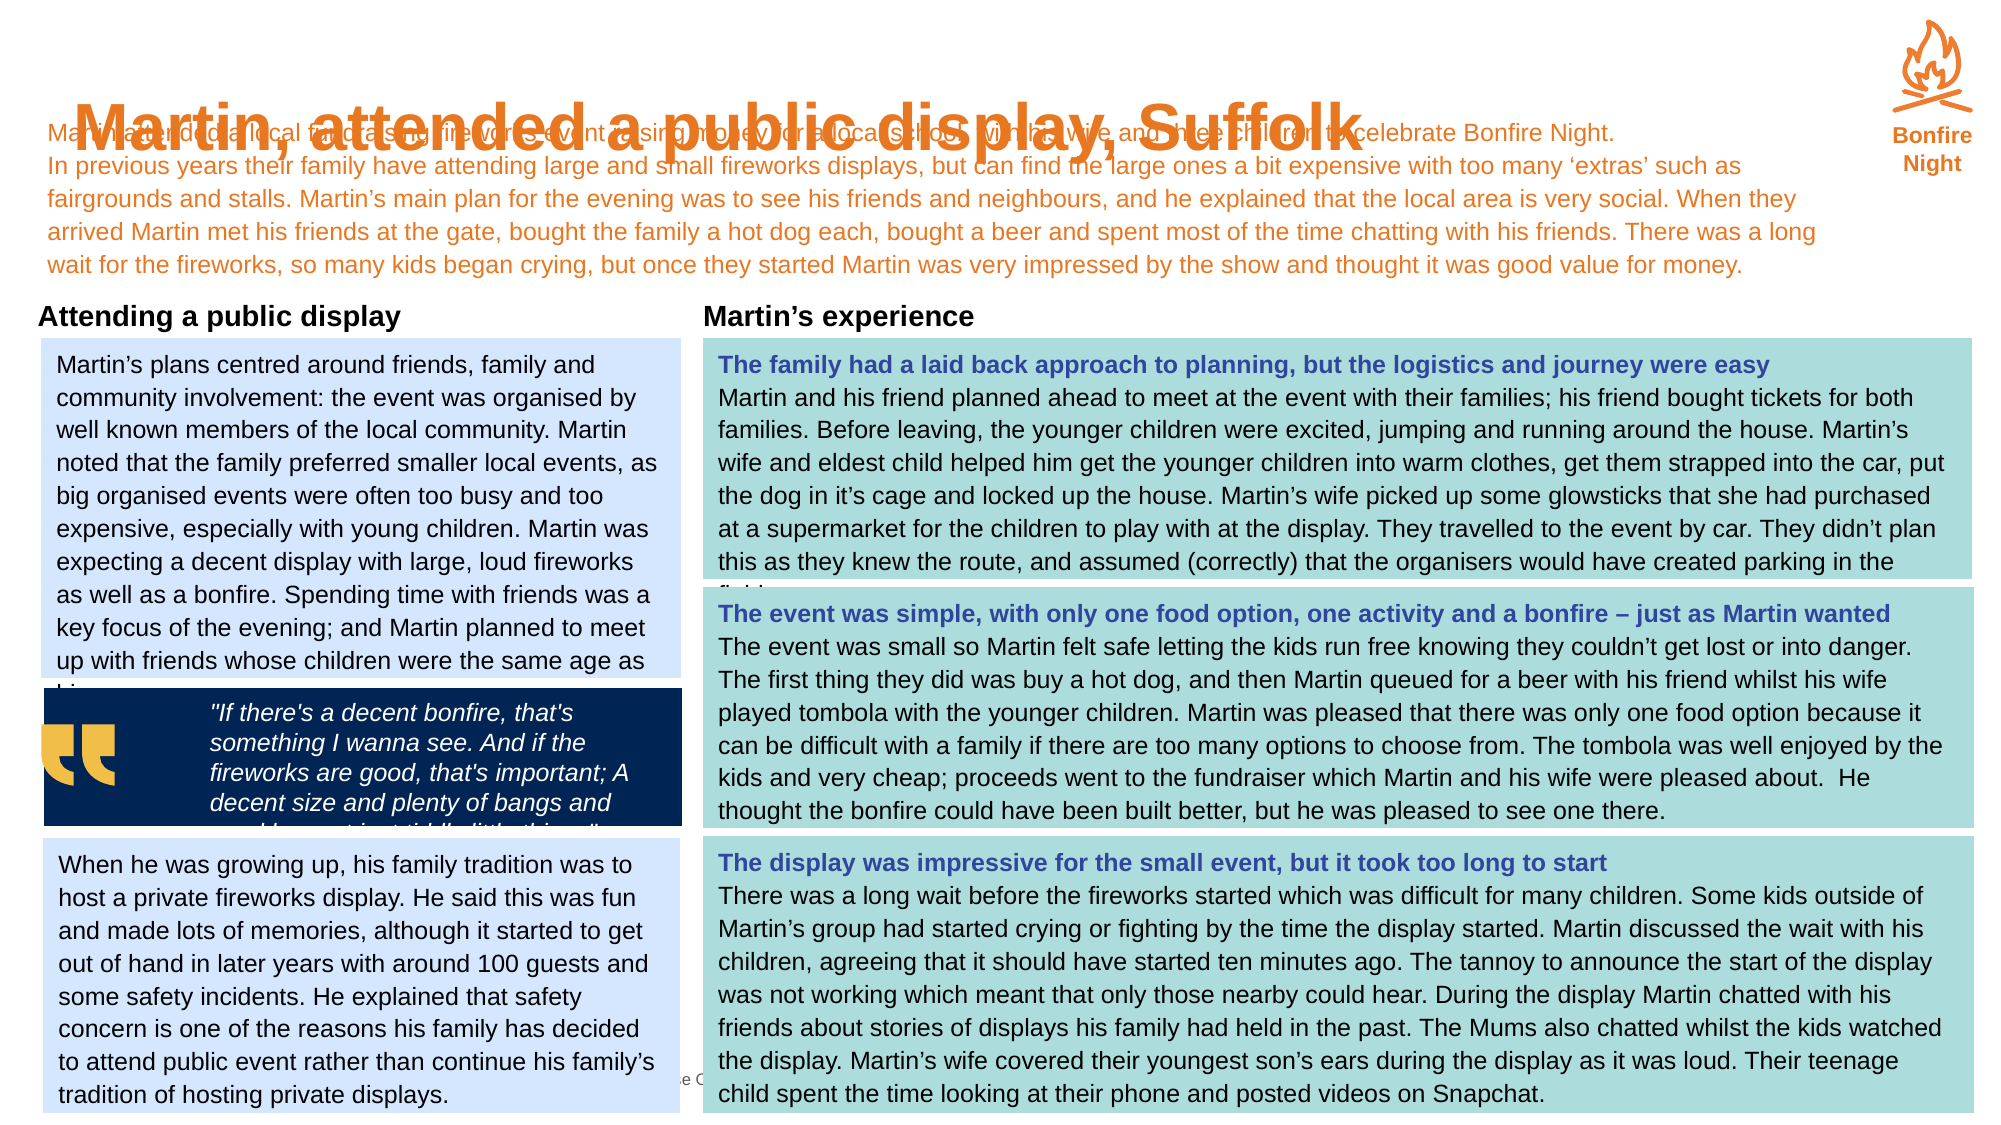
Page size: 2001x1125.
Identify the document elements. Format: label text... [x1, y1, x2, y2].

text_box Martin’s experience [703, 294, 1572, 331]
text_box The family had a laid back approach to planning, but the logistics and journey were easy Martin and his friend planned ahead to meet at the event with their families; his friend bought tickets for both families. Before leaving, the younger children were excited, jumping and running around the house. Martin’s wife and eldest child helped him get the younger children into warm clothes, get them strapped into the car, put the dog in it’s cage and locked up the house. Martin’s wife picked up some glowsticks that she had purchased at a supermarket for the children to play with at the display. They travelled to the event by car. They didn’t plan this as they knew the route, and assumed (correctly) that the organisers would have created parking in the fields. [703, 338, 1972, 579]
text_box The display was impressive for the small event, but it took too long to start There was a long wait before the fireworks started which was difficult for many children. Some kids outside of Martin’s group had started crying or fighting by the time the display started. Martin discussed the wait with his children, agreeing that it should have started ten minutes ago. The tannoy to announce the start of the display was not working which meant that only those nearby could hear. During the display Martin chatted with his friends about stories of displays his family had held in the past. The Mums also chatted whilst the kids watched the display. Martin’s wife covered their youngest son’s ears during the display as it was loud. Their teenage child spent the time looking at their phone and posted videos on Snapchat. [703, 836, 1974, 1113]
text_box [1892, 88, 1973, 113]
text_box Martin attended a local fundraising fireworks event raising money for a local school, with his wife and three children to celebrate Bonfire Night. In previous years their family have attending large and small fireworks displays, but can find the large ones a bit expensive with too many ‘extras’ such as fairgrounds and stalls. Martin’s main plan for the evening was to see his friends and neighbours, and he explained that the local area is very social. When they arrived Martin met his friends at the gate, bought the family a hot dog each, bought a beer and spent most of the time chatting with his friends. There was a long wait for the fireworks, so many kids began crying, but once they started Martin was very impressed by the show and thought it was good value for money. [33, 106, 1874, 291]
text_box The event was simple, with only one food option, one activity and a bonfire – just as Martin wanted The event was small so Martin felt safe letting the kids run free knowing they couldn’t get lost or into danger. The first thing they did was buy a hot dog, and then Martin queued for a beer with his friend whilst his wife played tombola with the younger children. Martin was pleased that there was only one food option because it can be difficult with a family if there are too many options to choose from. The tombola was well enjoyed by the kids and very cheap; proceeds went to the fundraiser which Martin and his wife were pleased about. He thought the bonfire could have been built better, but he was pleased to see one there. [703, 587, 1974, 828]
text_box [1902, 19, 1962, 92]
title Martin, attended a public display, Suffolk [45, 7, 1760, 106]
text_box Attending a public display [37, 294, 605, 331]
text_box When he was growing up, his family tradition was to host a private fireworks display. He said this was fun and made lots of memories, although it started to get out of hand in later years with around 100 guests and some safety incidents. He explained that safety concern is one of the reasons his family has decided to attend public event rather than continue his family’s tradition of hosting private displays. [43, 838, 680, 1113]
text_box Martin’s plans centred around friends, family and community involvement: the event was organised by well known members of the local community. Martin noted that the family preferred smaller local events, as big organised events were often too busy and too expensive, especially with young children. Martin was expecting a decent display with large, loud fireworks as well as a bonfire. Spending time with friends was a key focus of the evening; and Martin planned to meet up with friends whose children were the same age as his. [41, 338, 681, 678]
text_box "If there's a decent bonfire, that's something I wanna see. And if the fireworks are good, that's important; A decent size and plenty of bangs and sparkles, not just tiddly little things" [45, 689, 681, 825]
text_box Bonfire Night [1865, 113, 2000, 185]
text_box [82, 724, 115, 786]
text_box [41, 724, 74, 786]
